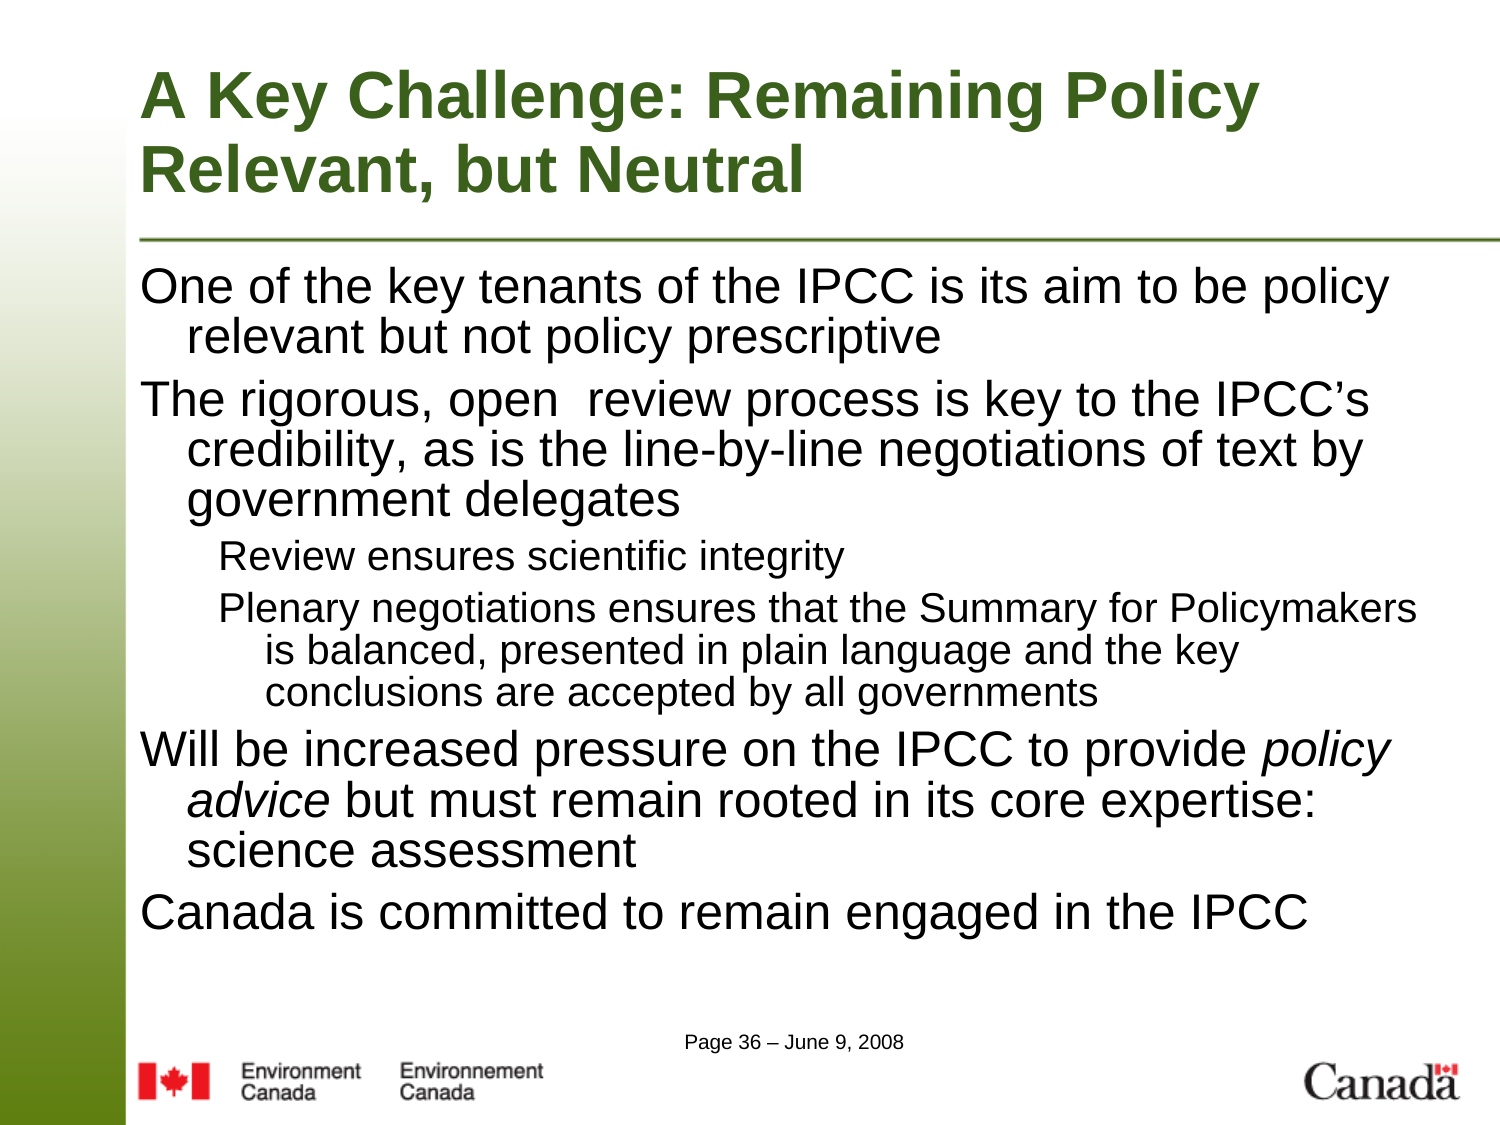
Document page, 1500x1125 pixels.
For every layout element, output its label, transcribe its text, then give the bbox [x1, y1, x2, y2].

picture [0, 0, 1500, 1125]
list One of the key tenants of the IPCC is its aim to be policy relevant but not policy prescriptive The rigorous, open review process is key to the IPCC’s credibility, as is the line-by-line negotiations of text by government delegates Review ensures scientific integrity Plenary negotiations ensures that the Summary for Policymakers is balanced, presented in plain language and the key conclusions are accepted by all governments Will be increased pressure on the IPCC to provide policy advice but must remain rooted in its core expertise: science assessment Canada is committed to remain engaged in the IPCC [125, 255, 1463, 1024]
title A Key Challenge: Remaining Policy Relevant, but Neutral [125, 44, 1463, 221]
